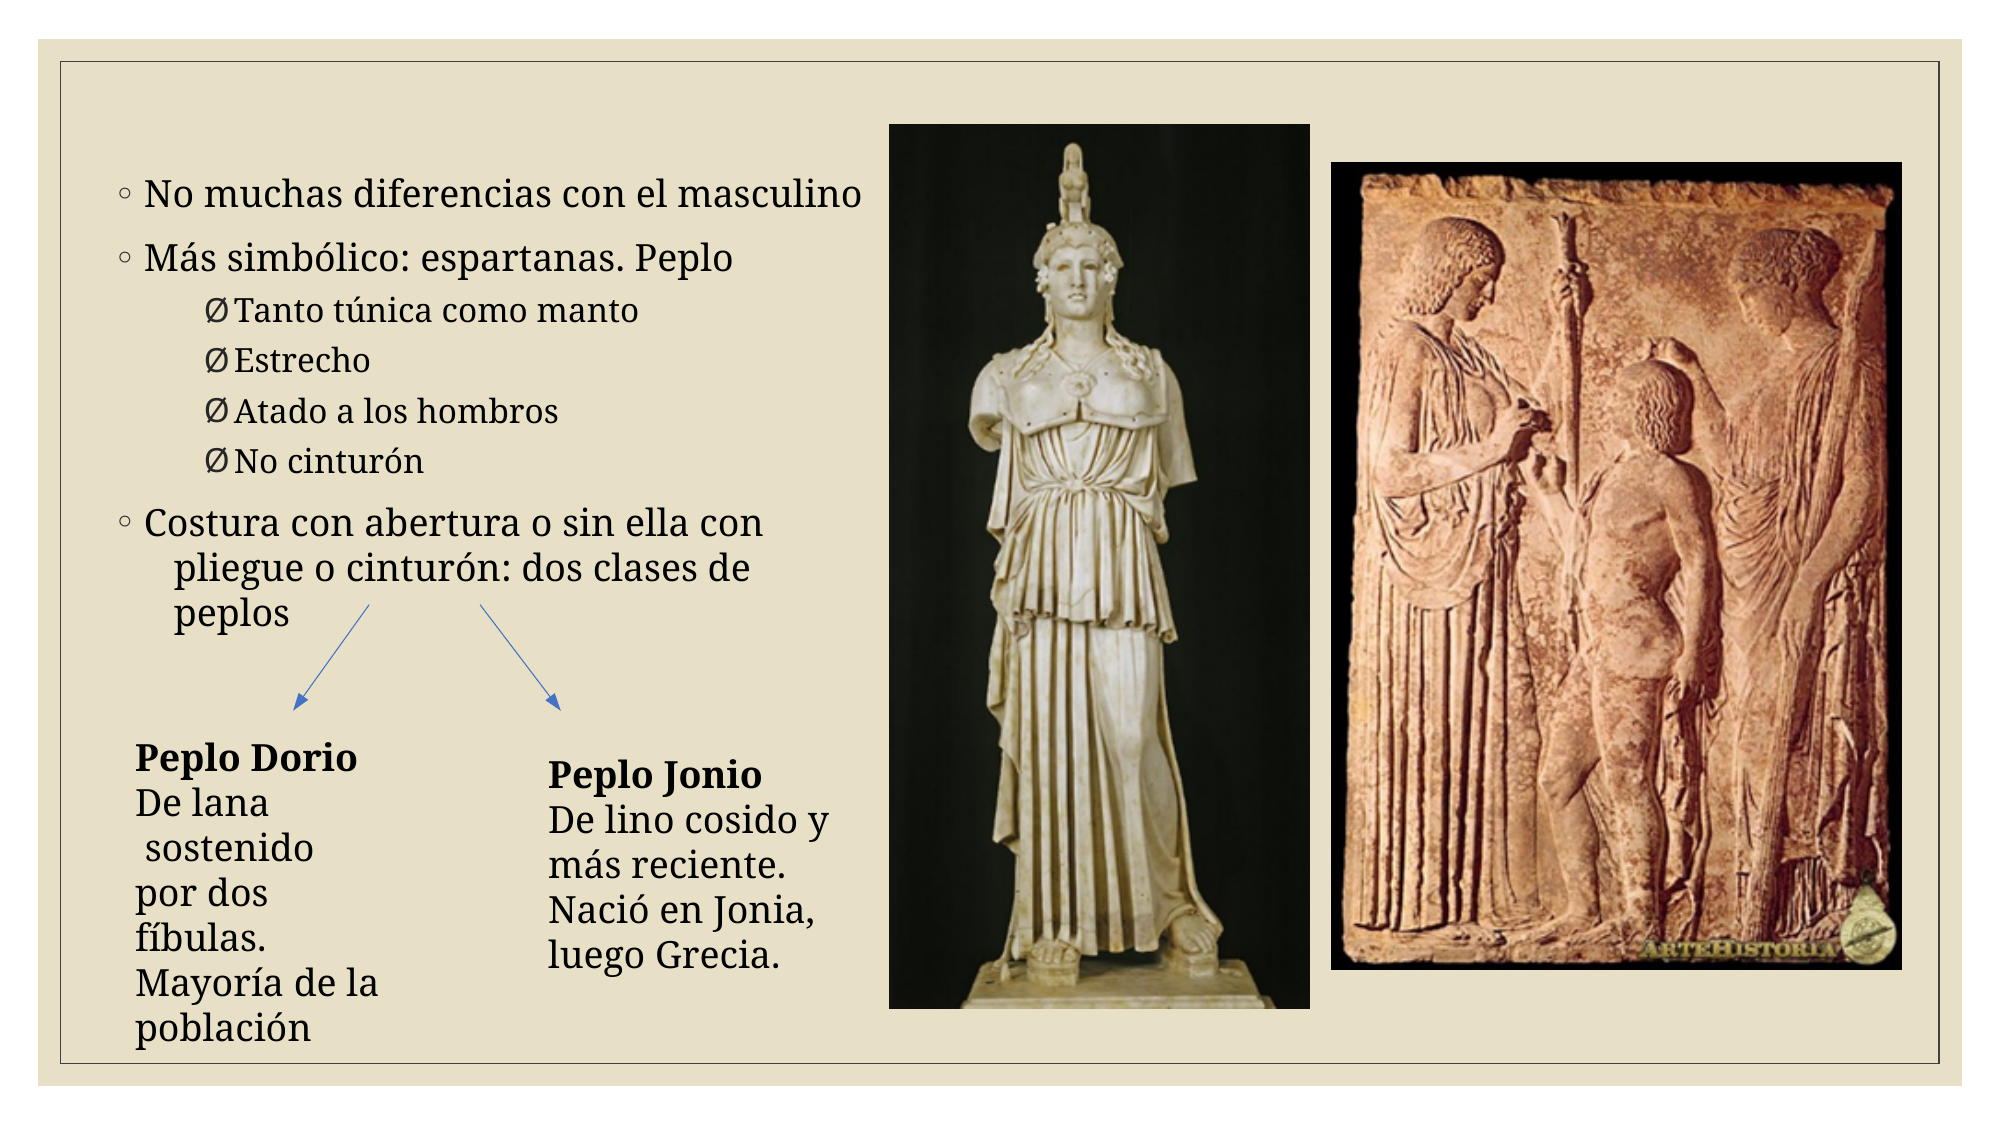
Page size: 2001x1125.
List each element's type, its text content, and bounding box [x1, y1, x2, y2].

picture [889, 124, 1310, 1009]
picture [1331, 162, 1902, 970]
list No muchas diferencias con el masculino Más simbólico: espartanas. Peplo Tanto túnica como manto Estrecho Atado a los hombros No cinturón Costura con abertura o sin ella con pliegue o cinturón: dos clases de peplos [98, 162, 879, 1041]
text_box Peplo Dorio De lana sostenido por dos fíbulas. Mayoría de la población [120, 726, 397, 1061]
text_box Peplo Jonio De lino cosido y más reciente. Nació en Jonia, luego Grecia. [533, 743, 901, 986]
